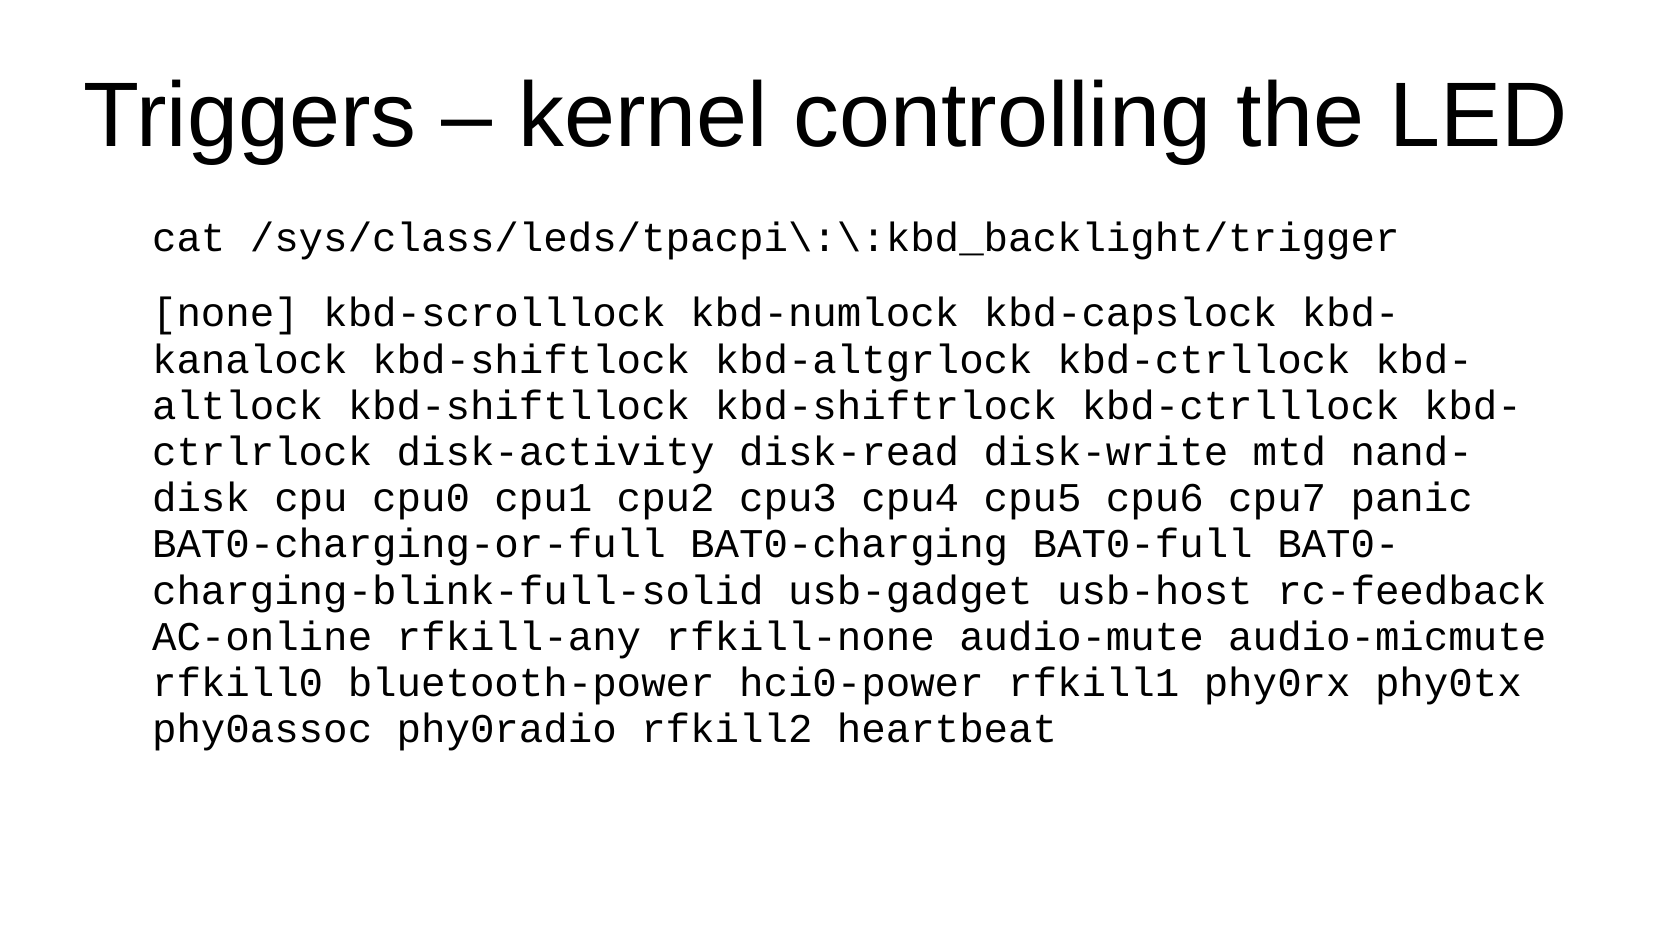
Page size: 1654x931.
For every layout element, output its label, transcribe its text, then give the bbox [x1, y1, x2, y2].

list cat /sys/class/leds/tpacpi\:\:kbd_backlight/trigger [none] kbd-scrolllock kbd-numlock kbd-capslock kbd-kanalock kbd-shiftlock kbd-altgrlock kbd-ctrllock kbd-altlock kbd-shiftllock kbd-shiftrlock kbd-ctrlllock kbd-ctrlrlock disk-activity disk-read disk-write mtd nand-disk cpu cpu0 cpu1 cpu2 cpu3 cpu4 cpu5 cpu6 cpu7 panic BAT0-charging-or-full BAT0-charging BAT0-full BAT0-charging-blink-full-solid usb-gadget usb-host rc-feedback AC-online rfkill-any rfkill-none audio-mute audio-micmute rfkill0 bluetooth-power hci0-power rfkill1 phy0rx phy0tx phy0assoc phy0radio rfkill2 heartbeat [82, 217, 1571, 758]
title Triggers – kernel controlling the LED [82, 37, 1571, 193]
